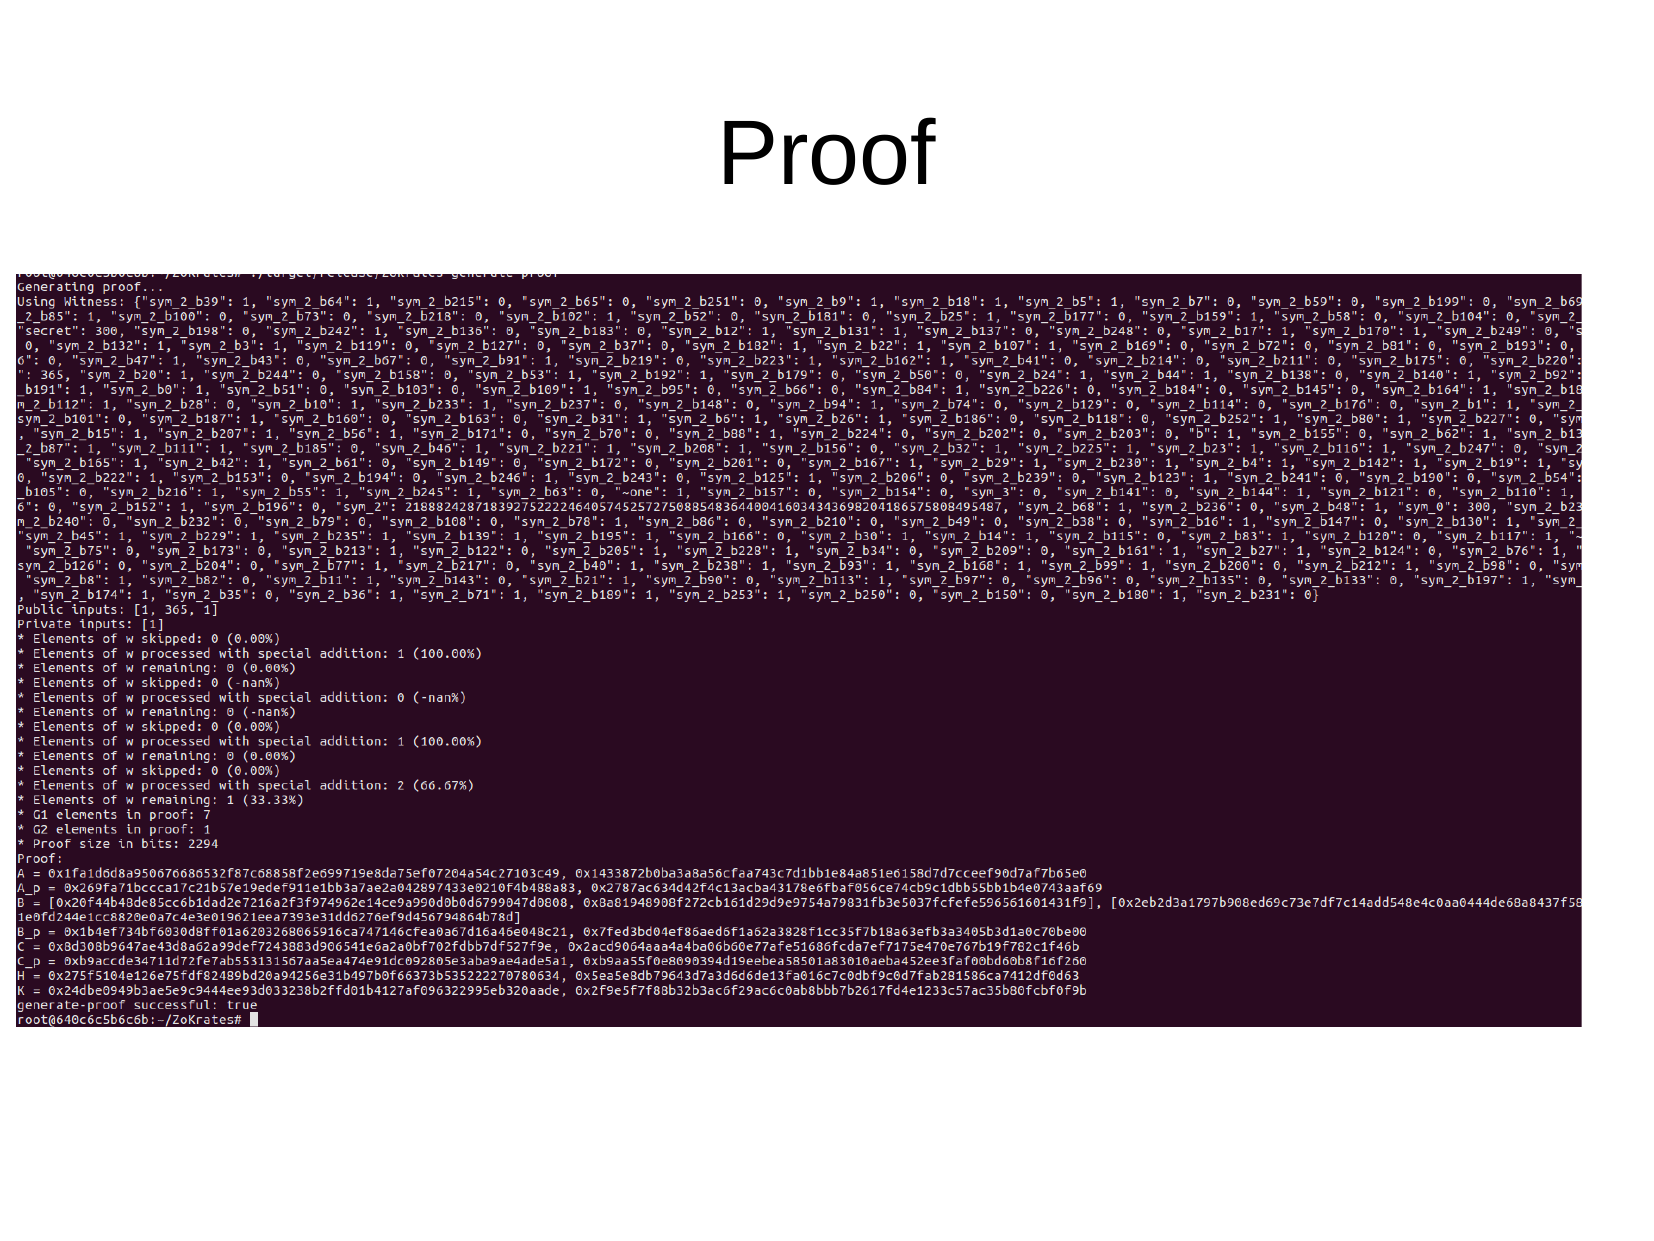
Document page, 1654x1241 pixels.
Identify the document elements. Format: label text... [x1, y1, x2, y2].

picture [16, 274, 1582, 1027]
title Proof [82, 49, 1571, 257]
